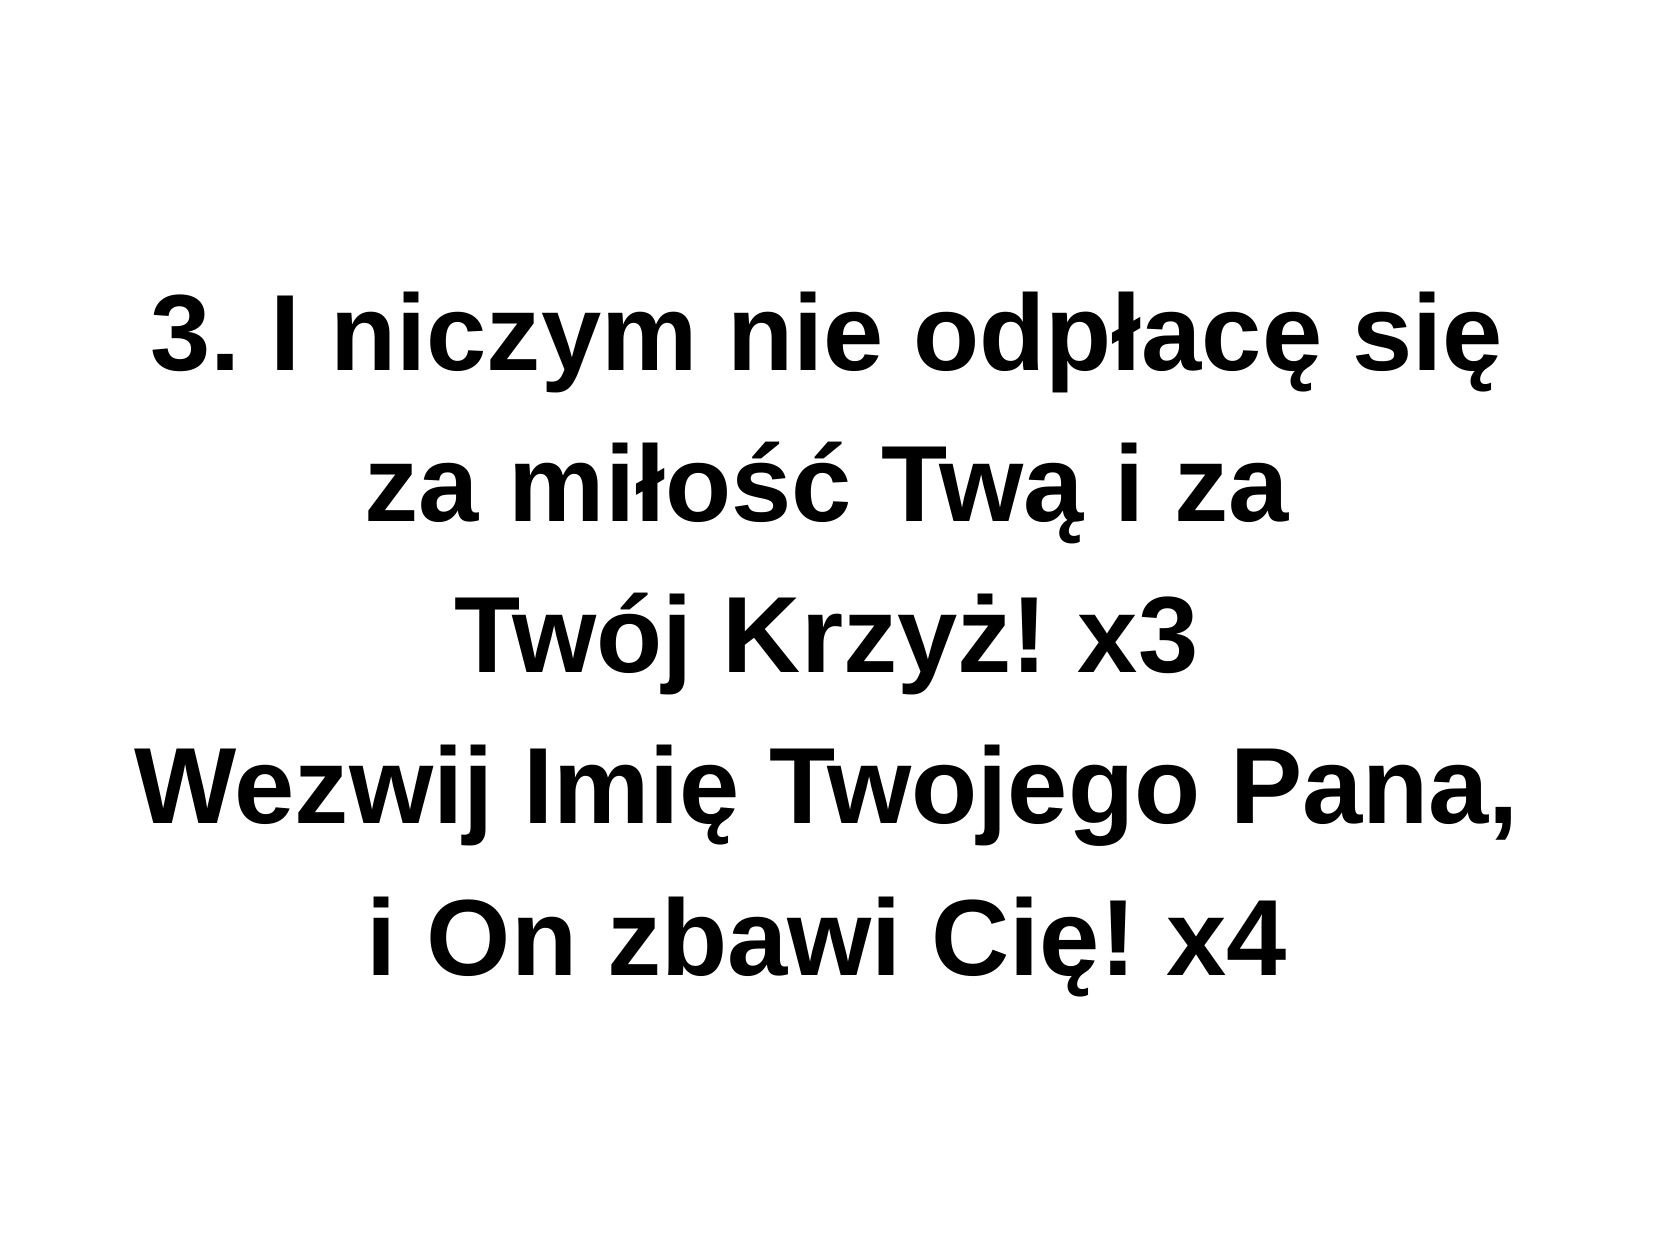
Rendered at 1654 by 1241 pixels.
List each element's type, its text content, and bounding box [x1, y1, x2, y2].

subtitle 3. I niczym nie odpłacę się za miłość Twą i za Twój Krzyż! x3 Wezwij Imię Twojego Pana, i On zbawi Cię! x4 [0, 0, 1654, 1241]
